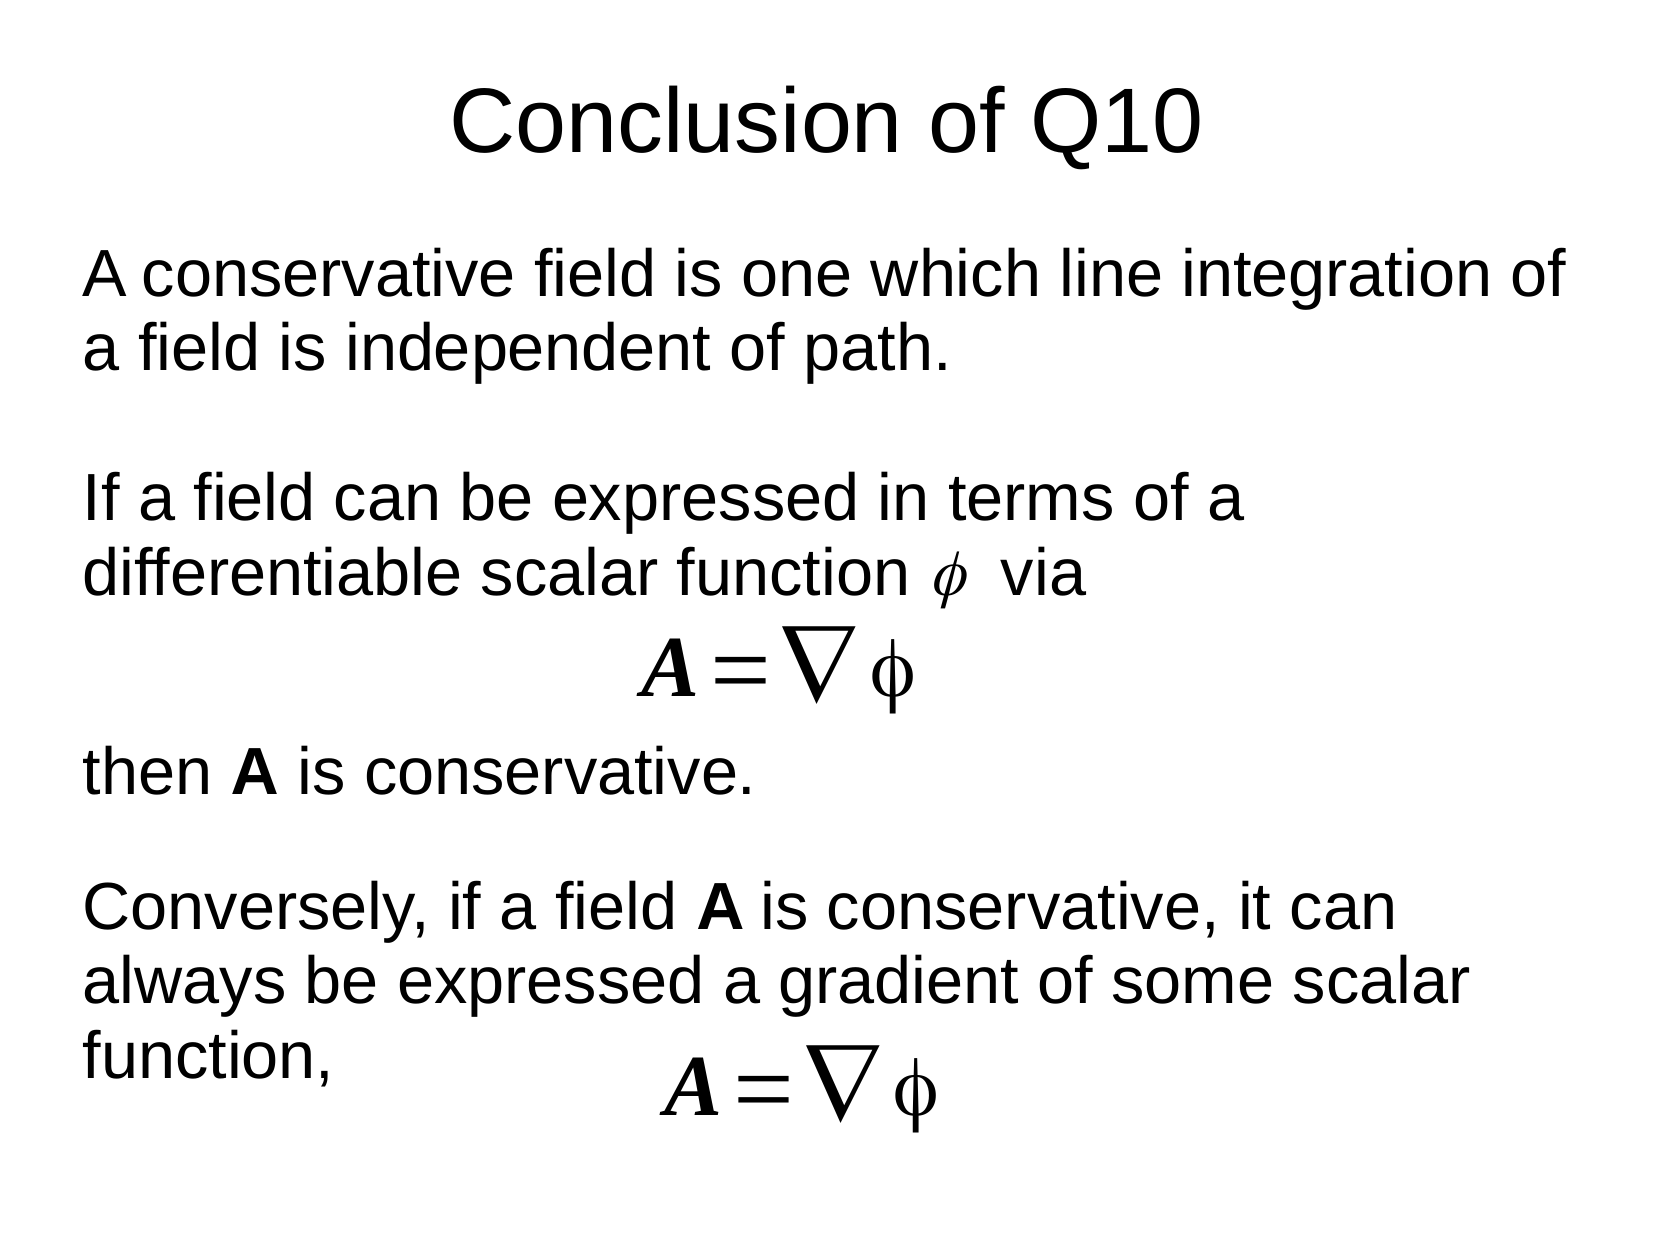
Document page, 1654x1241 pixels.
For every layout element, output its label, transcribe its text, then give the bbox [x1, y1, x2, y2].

chart [637, 1039, 969, 1140]
title Conclusion of Q10 [82, 17, 1571, 224]
subtitle A conservative field is one which line integration of a field is independent of path. If a field can be expressed in terms of a differentiable scalar function f via [82, 224, 1571, 696]
text_box then A is conservative. [82, 733, 1571, 868]
text_box Conversely, if a field A is conservative, it can always be expressed a gradient of some scalar function, [82, 868, 1571, 1168]
chart [614, 620, 946, 721]
